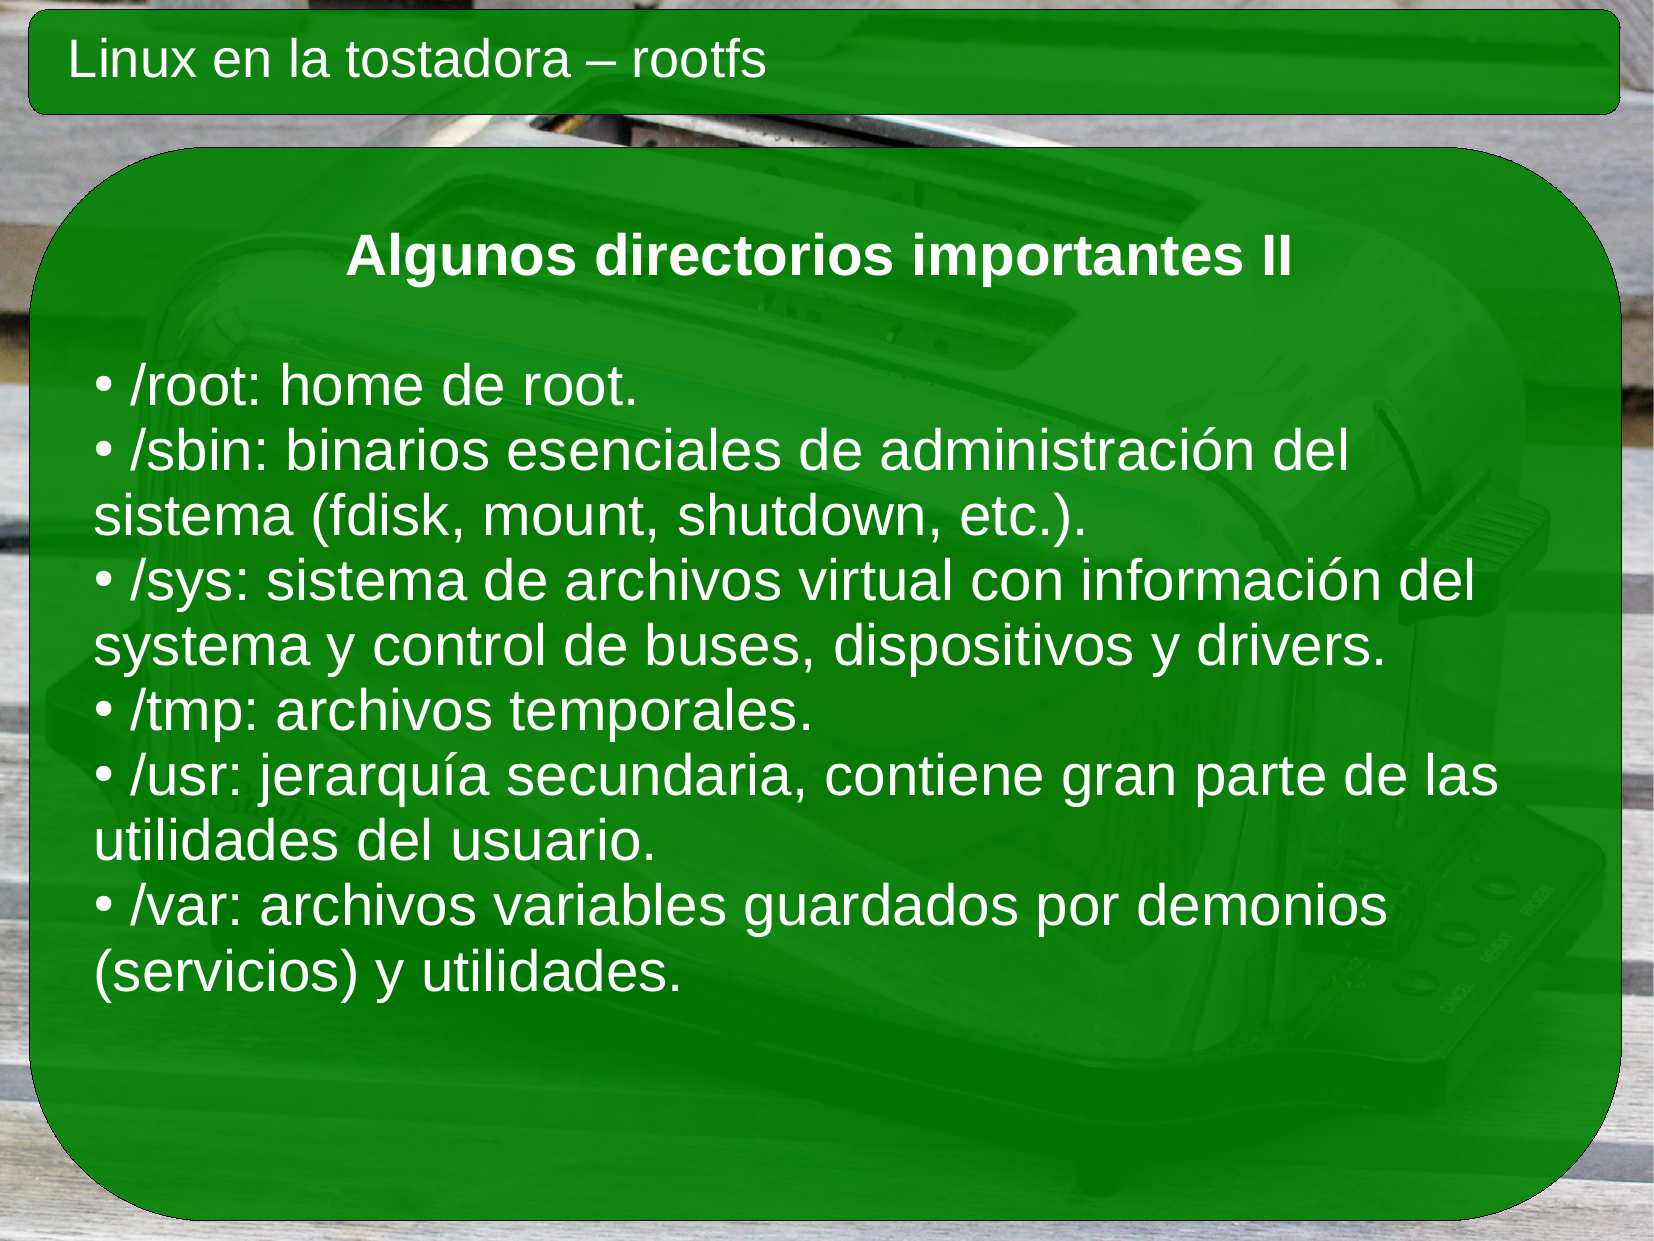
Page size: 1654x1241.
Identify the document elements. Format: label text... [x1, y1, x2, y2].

text_box Linux en la tostadora – rootfs [53, 20, 1572, 97]
text_box [28, 9, 1621, 115]
picture [0, 0, 1654, 1241]
text_box Algunos directorios importantes II /root: home de root. /sbin: binarios esenciales de administración del sistema (fdisk, mount, shutdown, etc.). /sys: sistema de archivos virtual con información del systema y control de buses, dispositivos y drivers. /tmp: archivos temporales. /usr: jerarquía secundaria, contiene gran parte de las utilidades del usuario. /var: archivos variables guardados por demonios (servicios) y utilidades. [78, 215, 1562, 1011]
text_box [29, 147, 1622, 1221]
